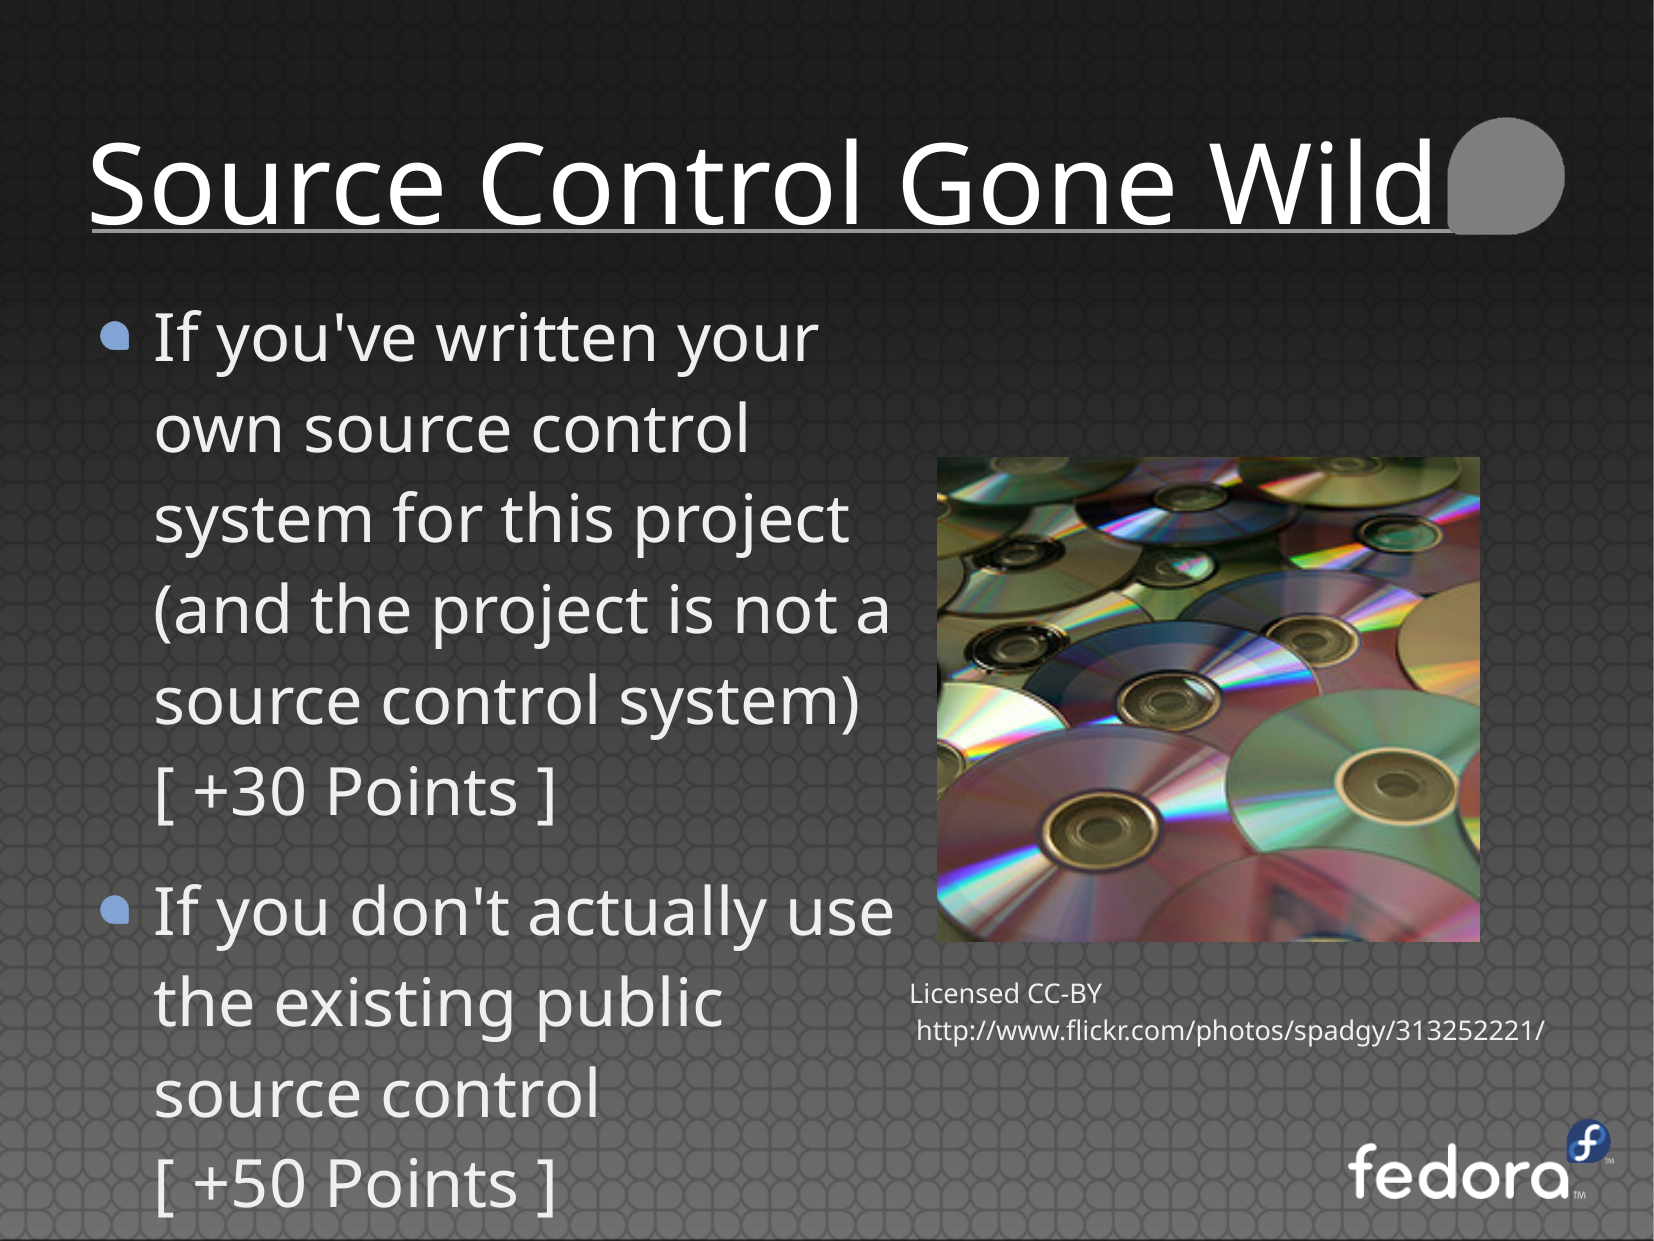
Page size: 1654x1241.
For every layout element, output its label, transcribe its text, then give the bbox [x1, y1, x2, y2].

title Source Control Gone Wild [86, 112, 1576, 249]
text_box Licensed CC-BY http://www.flickr.com/photos/spadgy/313252221/ [905, 967, 1549, 1046]
picture [0, 0, 1654, 1241]
list If you've written your own source control system for this project (and the project is not a source control system) [ +30 Points ] If you don't actually use the existing public source control [ +50 Points ] [82, 290, 900, 1241]
